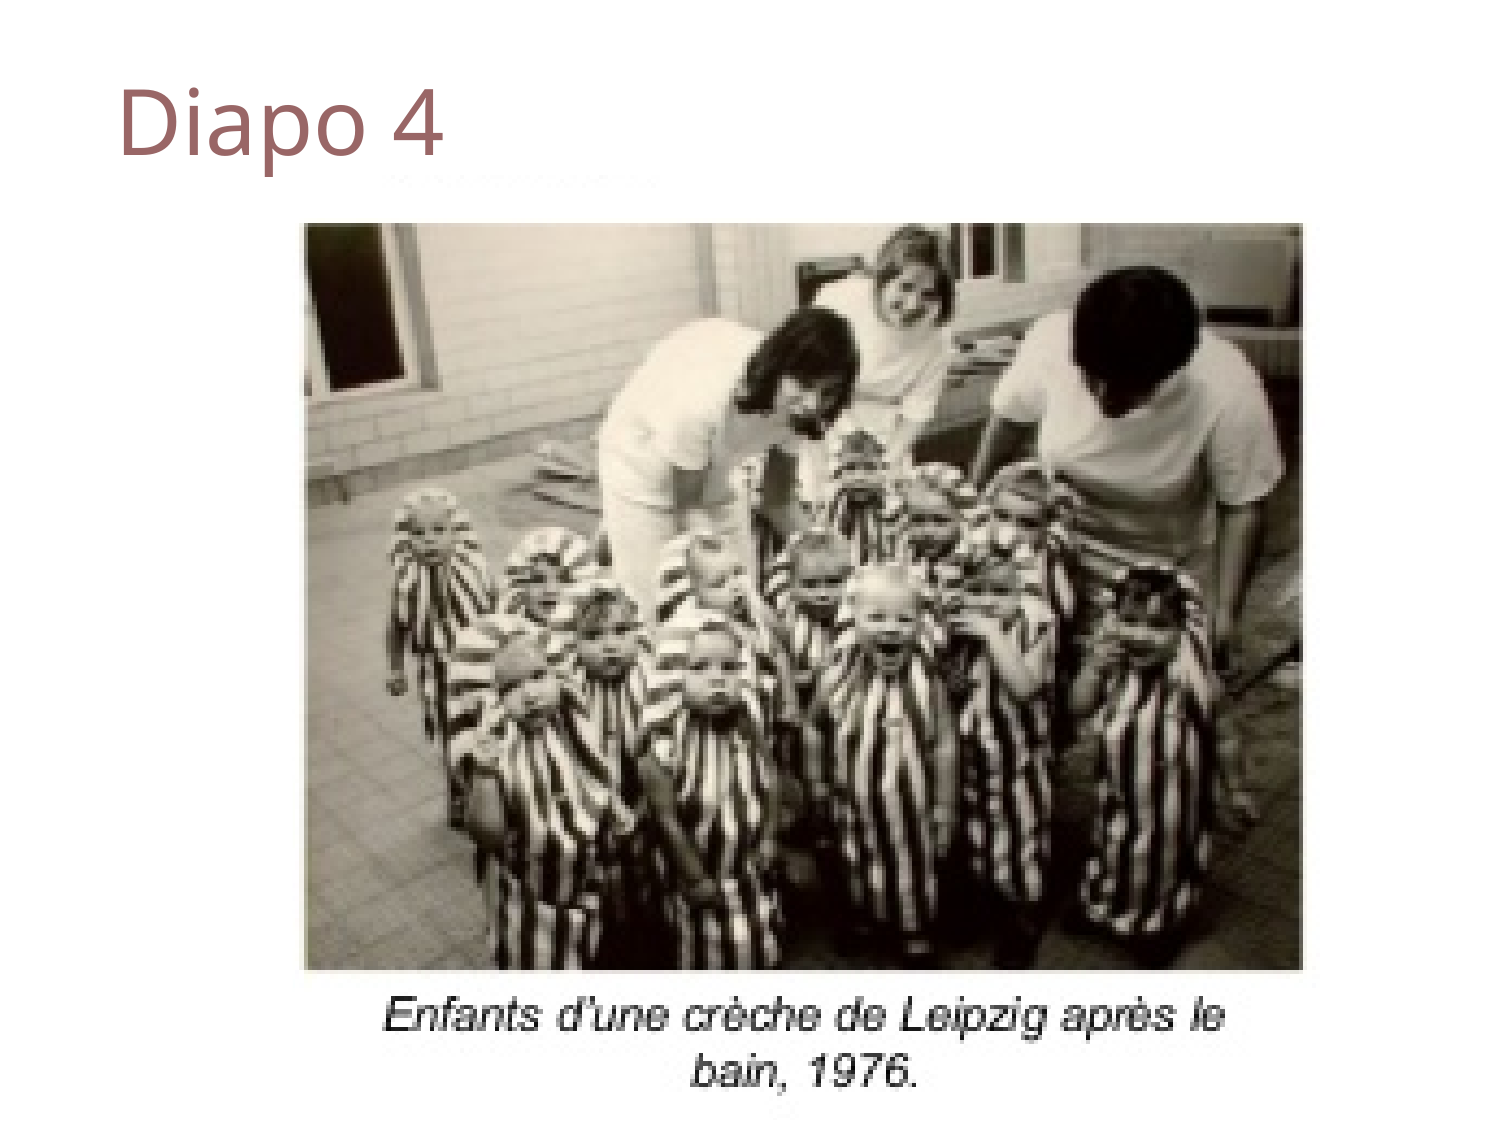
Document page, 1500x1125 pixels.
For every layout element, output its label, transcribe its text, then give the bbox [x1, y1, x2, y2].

picture [292, 175, 1335, 1120]
text_box Diapo 4 [100, 37, 1438, 200]
